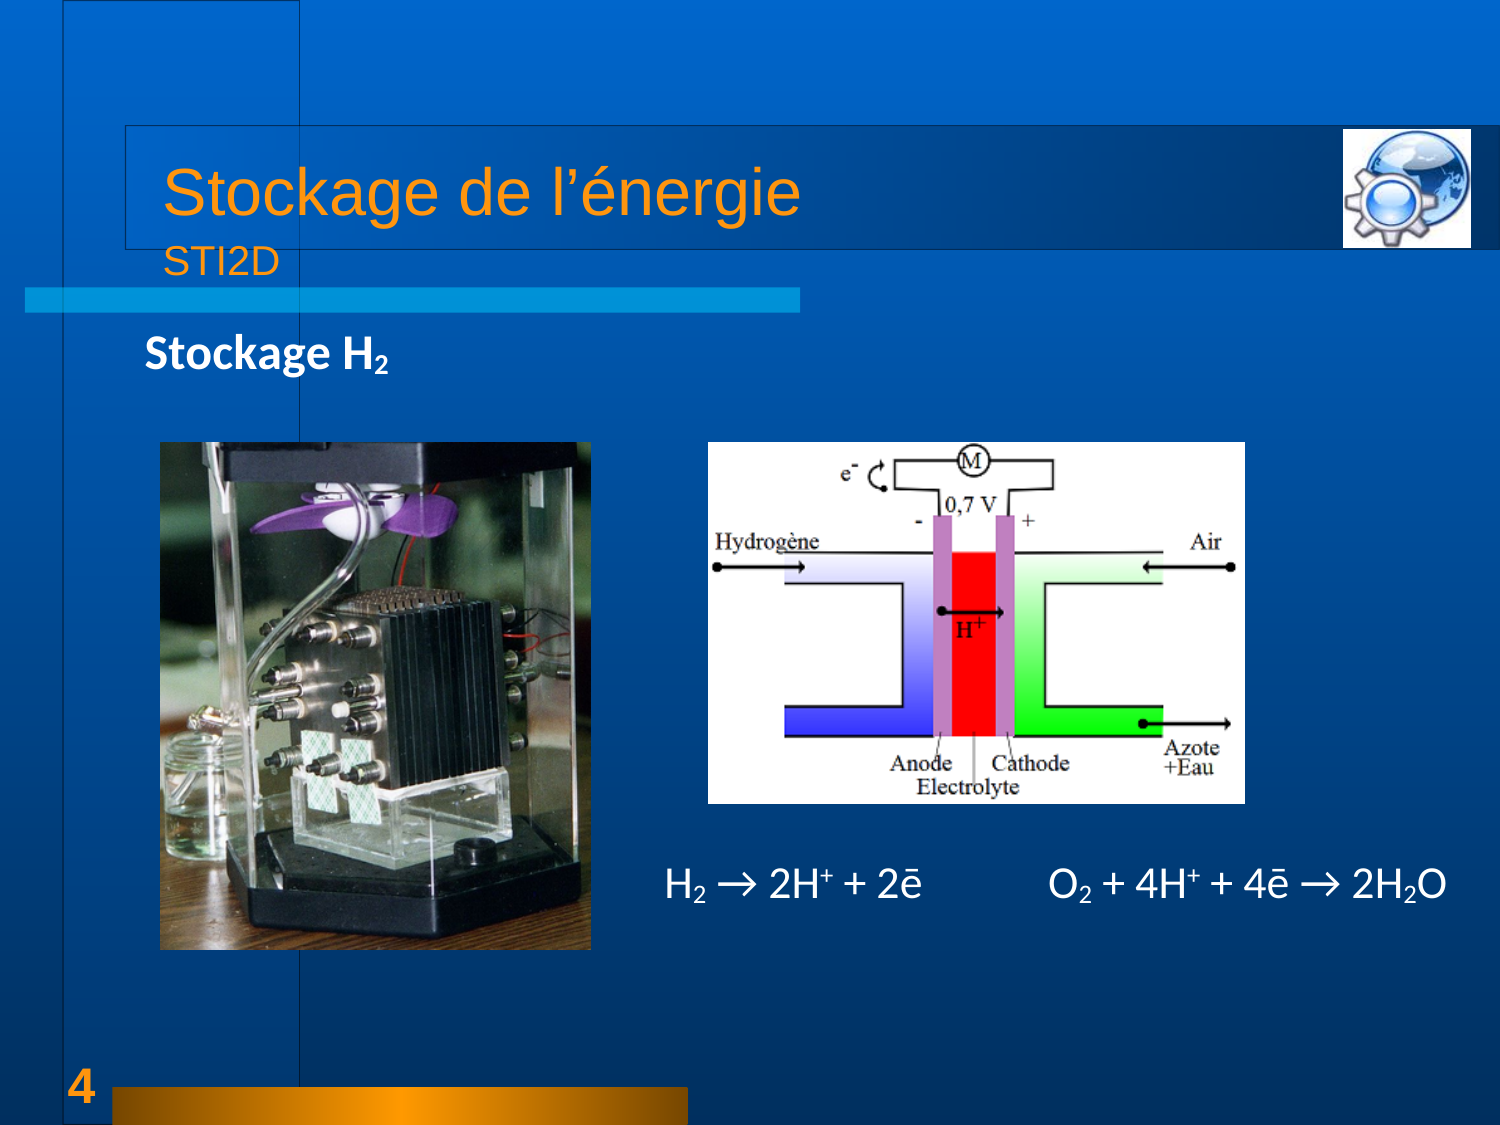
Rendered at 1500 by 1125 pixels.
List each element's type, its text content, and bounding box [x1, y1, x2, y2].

text_box H2 → 2H+ + 2ē [649, 856, 945, 945]
picture [1343, 129, 1471, 248]
text_box Stockage H2 [129, 324, 780, 416]
picture [708, 442, 1245, 804]
picture [160, 442, 591, 950]
text_box O2 + 4H+ + 4ē → 2H2O [1033, 856, 1477, 945]
